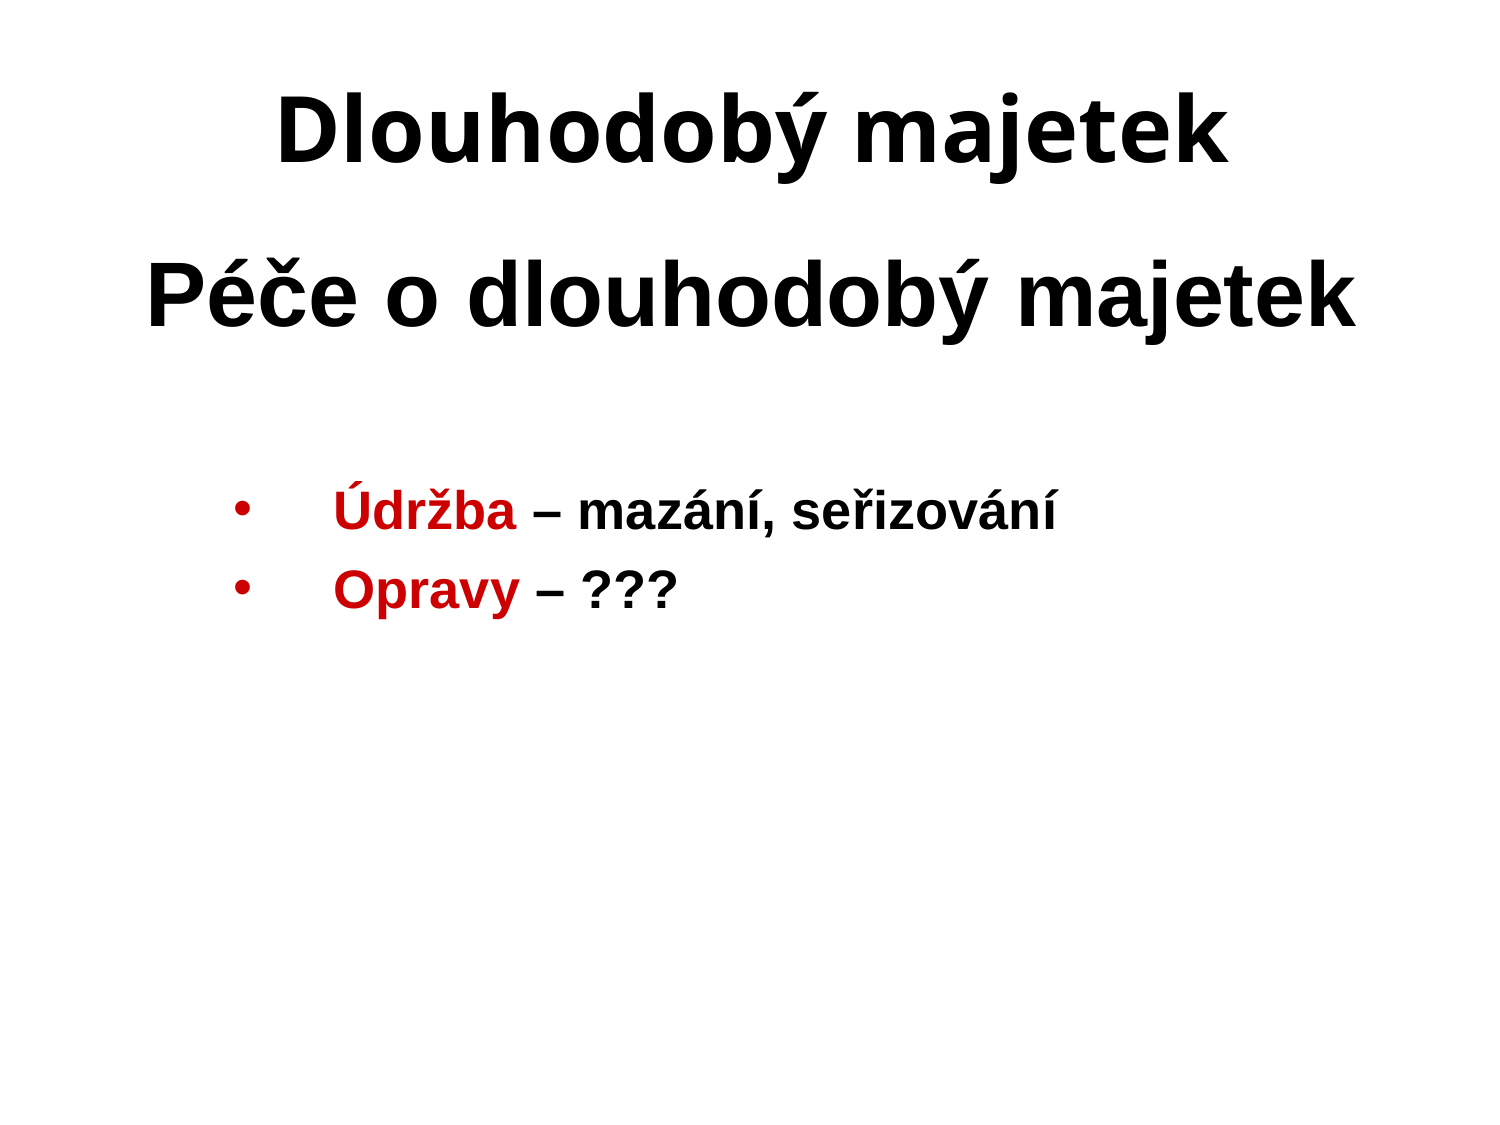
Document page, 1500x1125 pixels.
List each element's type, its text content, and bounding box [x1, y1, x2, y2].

text_box Údržba – mazání, seřizování Opravy – ??? [218, 467, 1447, 669]
text_box Dlouhodobý majetek [76, 66, 1427, 185]
title Péče o dlouhodobý majetek [76, 196, 1427, 384]
